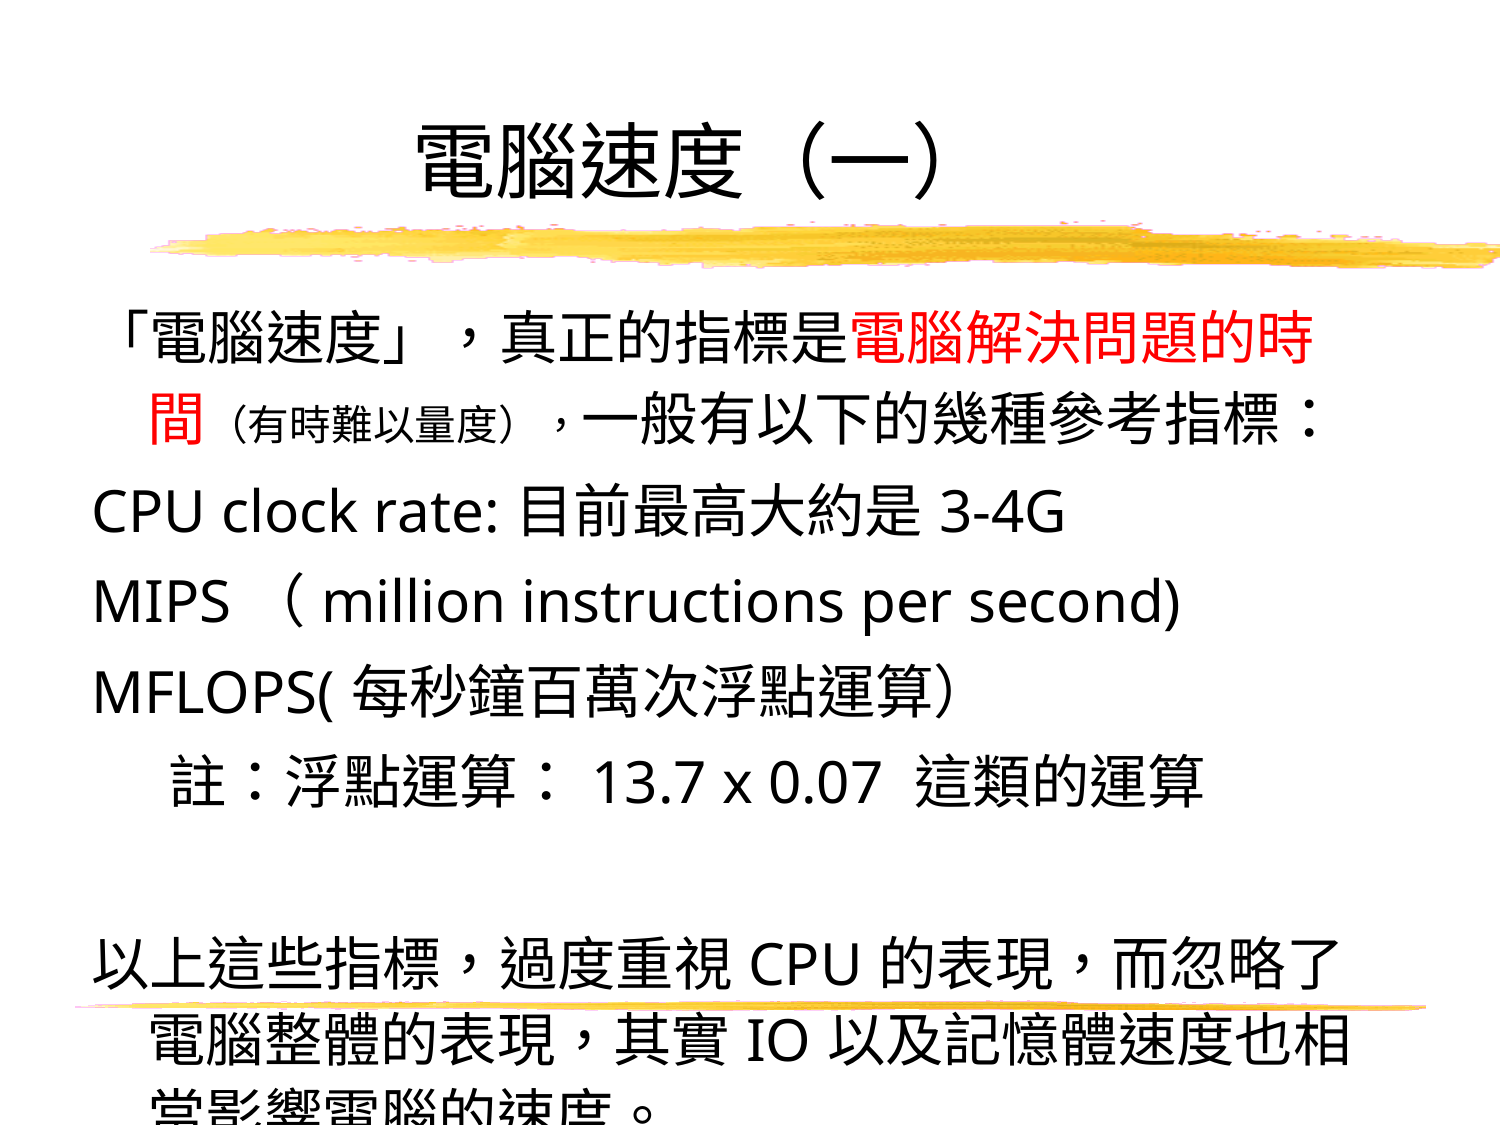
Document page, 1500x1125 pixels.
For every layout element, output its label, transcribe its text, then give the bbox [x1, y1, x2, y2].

picture [150, 215, 1500, 279]
list 「電腦速度」，真正的指標是電腦解決問題的時間（有時難以量度），一般有以下的幾種參考指標： CPU clock rate:目前最高大約是3-4G MIPS（million instructions per second) MFLOPS(每秒鐘百萬次浮點運算） 註：浮點運算：13.7 x 0.07 這類的運算 以上這些指標，過度重視CPU的表現，而忽略了電腦整體的表現，其實IO以及記憶體速度也相當影響電腦的速度。 [76, 287, 1388, 1011]
title 電腦速度（一） [66, 22, 1342, 225]
picture [75, 999, 1426, 1013]
